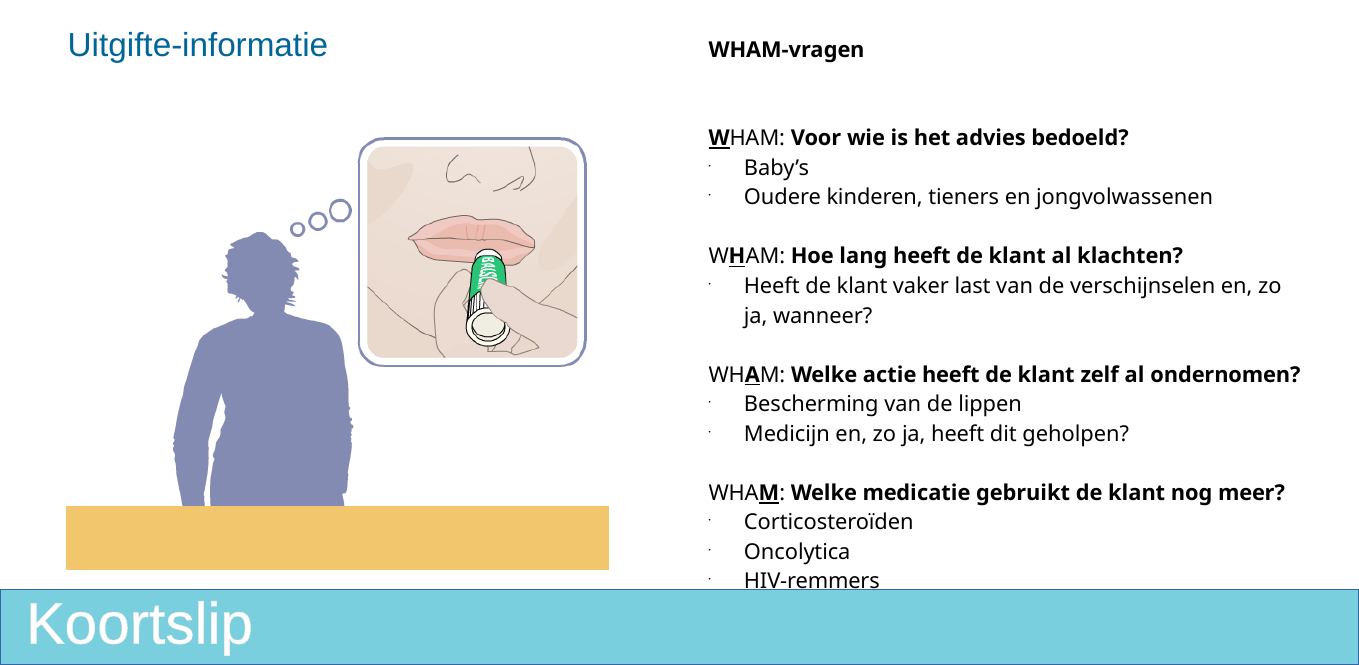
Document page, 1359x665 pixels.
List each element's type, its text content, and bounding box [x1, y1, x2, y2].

title Uitgifte-informatie [67, 26, 1291, 100]
text_box [0, 589, 1359, 665]
text_box WHAM-vragen WHAM: Voor wie is het advies bedoeld? Baby’s Oudere kinderen, tieners en jongvolwassenen WHAM: Hoe lang heeft de klant al klachten? Heeft de klant vaker last van de verschijnselen en, zo ja, wanneer? WHAM: Welke actie heeft de klant zelf al ondernomen? Bescherming van de lippen Medicijn en, zo ja, heeft dit geholpen? WHAM: Welke medicatie gebruikt de klant nog meer? Corticosteroïden Oncolytica HIV-remmers Middelen tegen afstotingsreacties [693, 26, 1319, 589]
title Koortslip [26, 590, 530, 665]
picture [66, 114, 609, 570]
